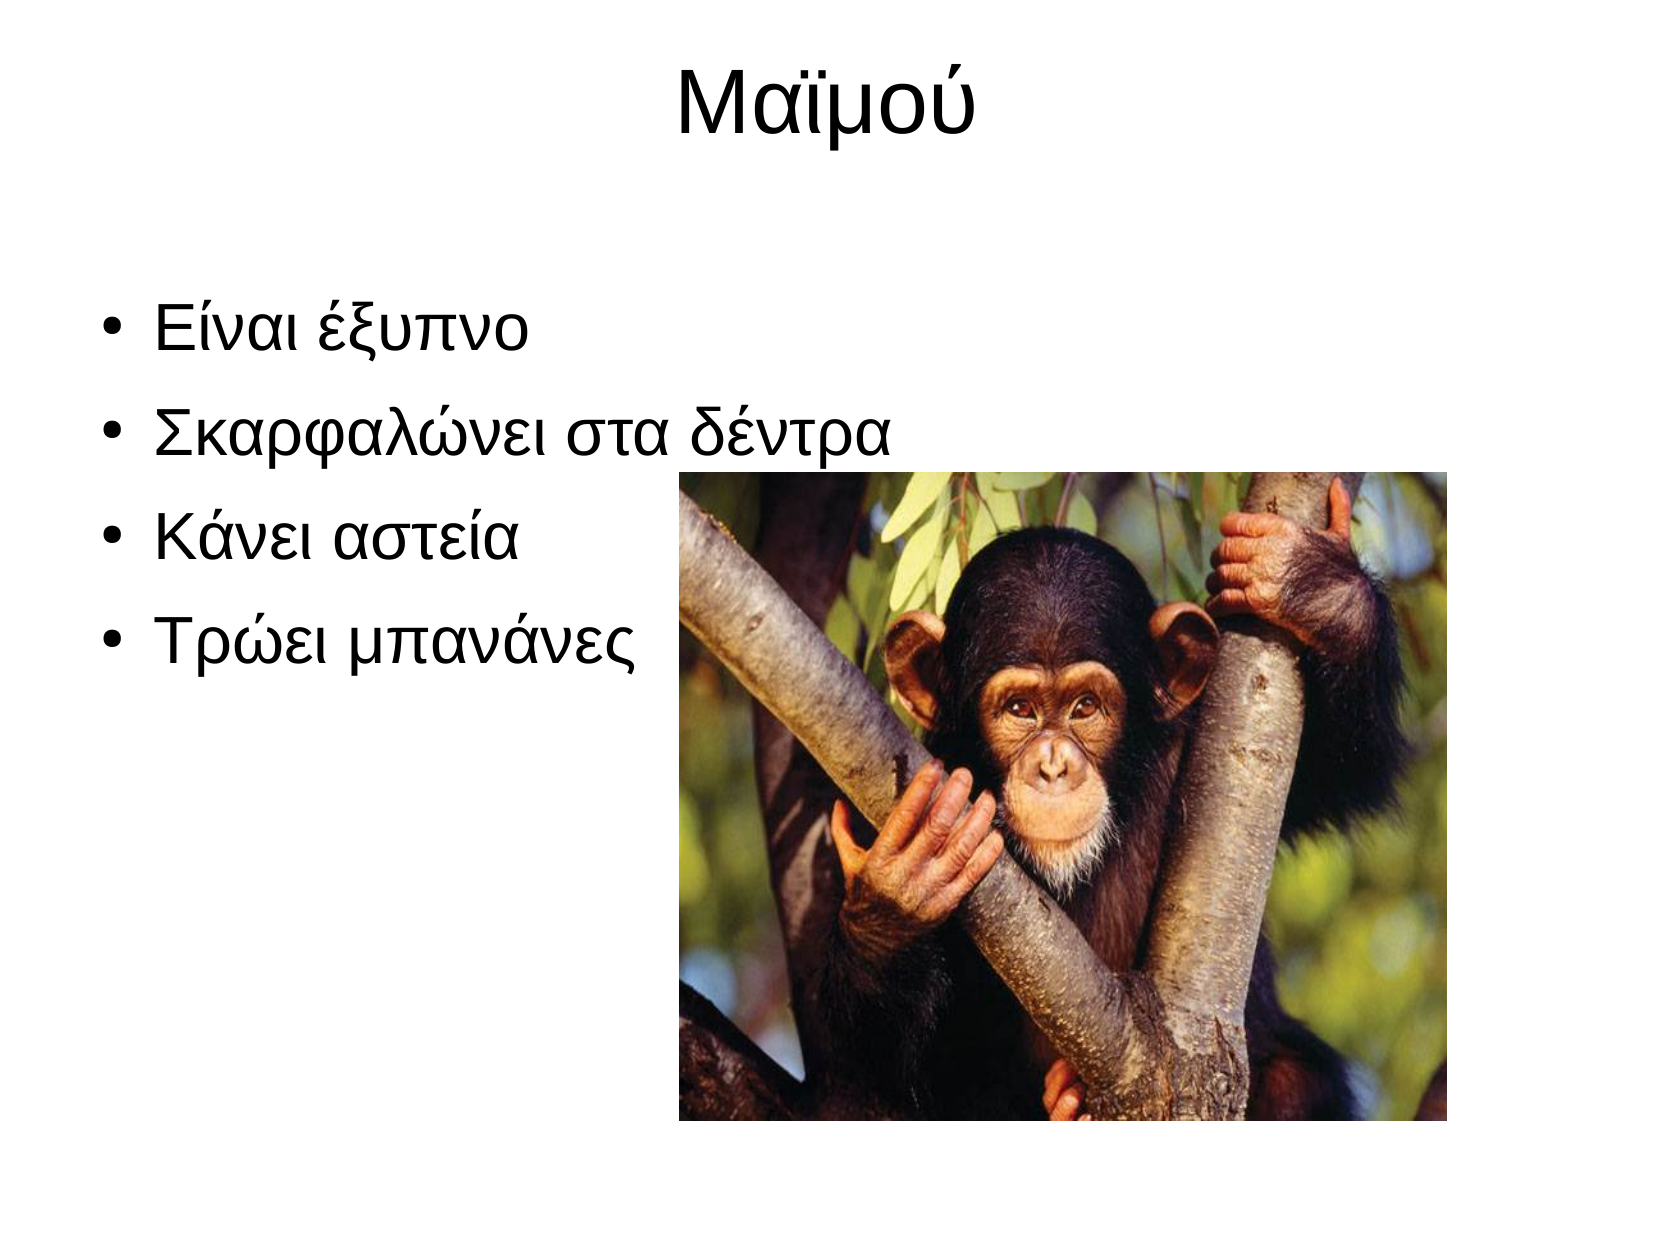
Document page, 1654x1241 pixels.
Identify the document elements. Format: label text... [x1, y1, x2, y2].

list Είναι έξυπνο Σκαρφαλώνει στα δέντρα Κάνει αστεία Τρώει μπανάνες [82, 290, 1571, 1109]
title Μαϊμού [82, 49, 1571, 257]
picture [679, 472, 1447, 1121]
